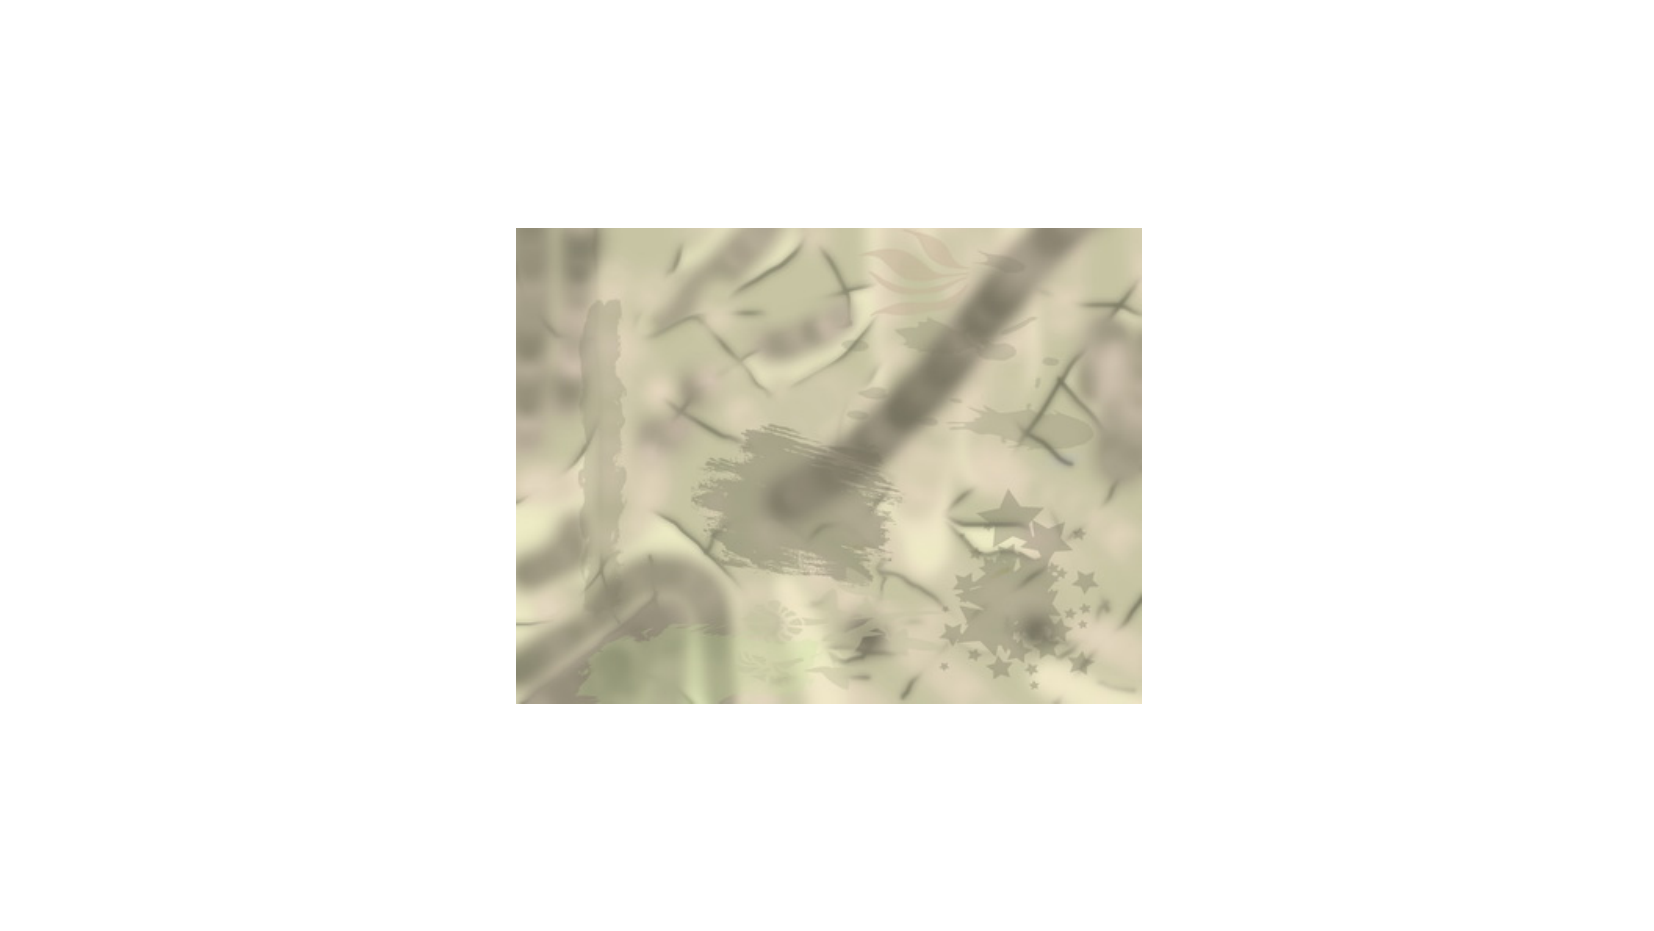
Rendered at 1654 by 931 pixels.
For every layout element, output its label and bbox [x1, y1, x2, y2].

picture [516, 228, 1142, 704]
